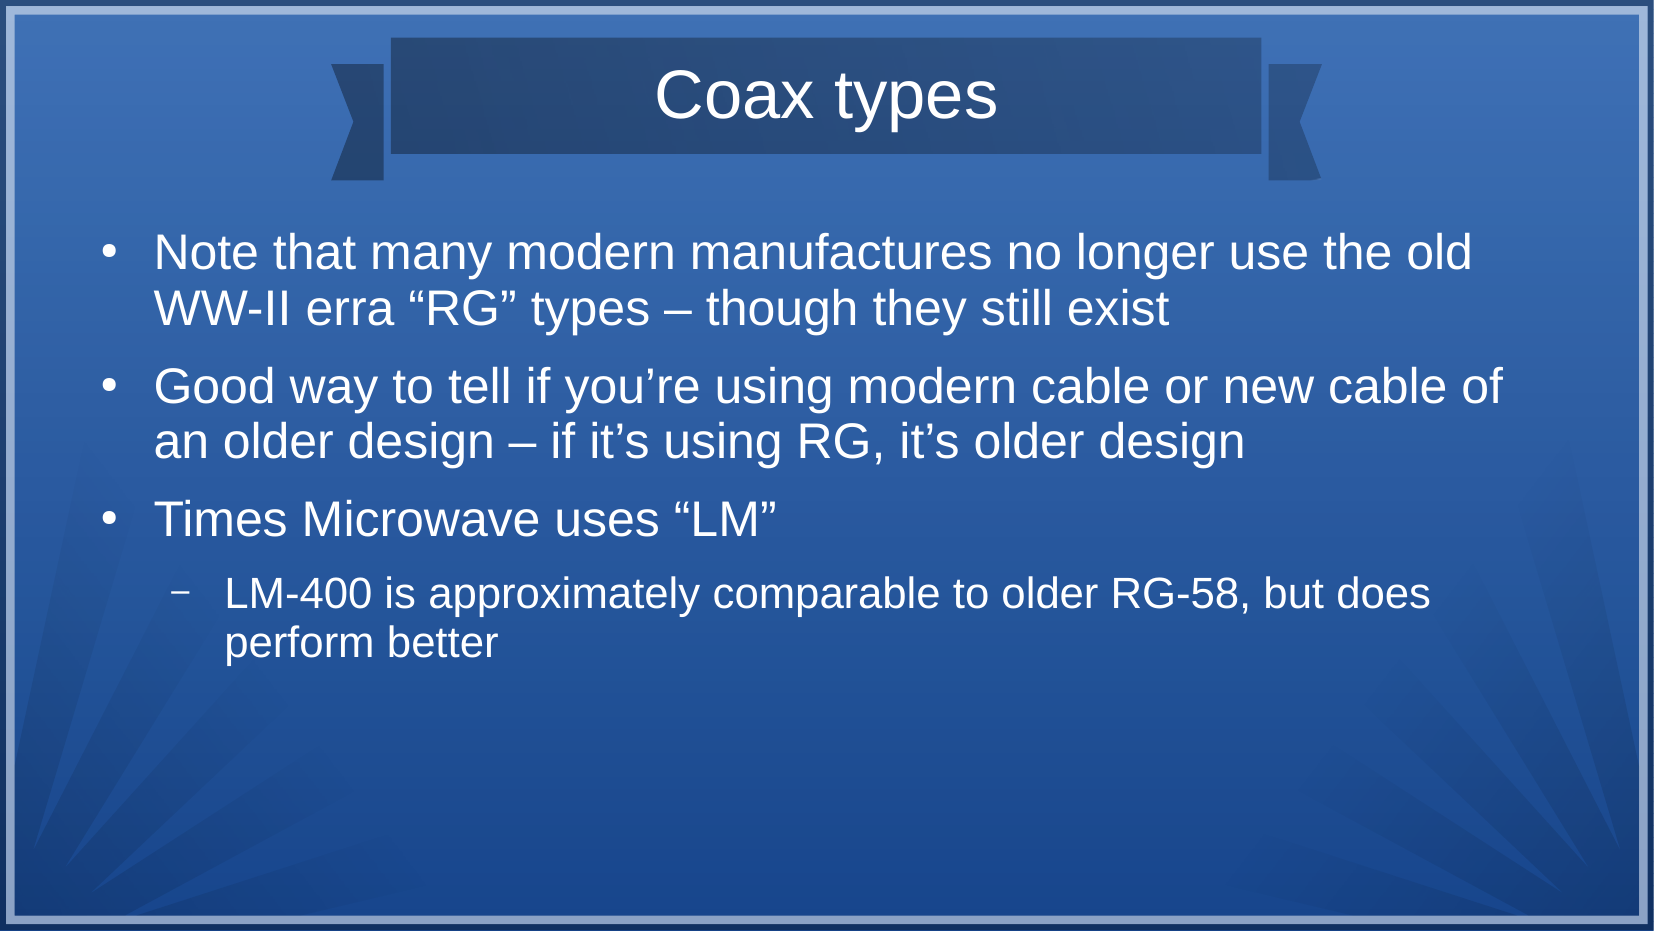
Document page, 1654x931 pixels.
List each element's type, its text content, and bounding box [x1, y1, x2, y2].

title Coax types [389, 35, 1264, 154]
list Note that many modern manufactures no longer use the old WW-II erra “RG” types – though they still exist Good way to tell if you’re using modern cable or new cable of an older design – if it’s using RG, it’s older design Times Microwave uses “LM” LM-400 is approximately comparable to older RG-58, but does perform better [82, 224, 1571, 848]
